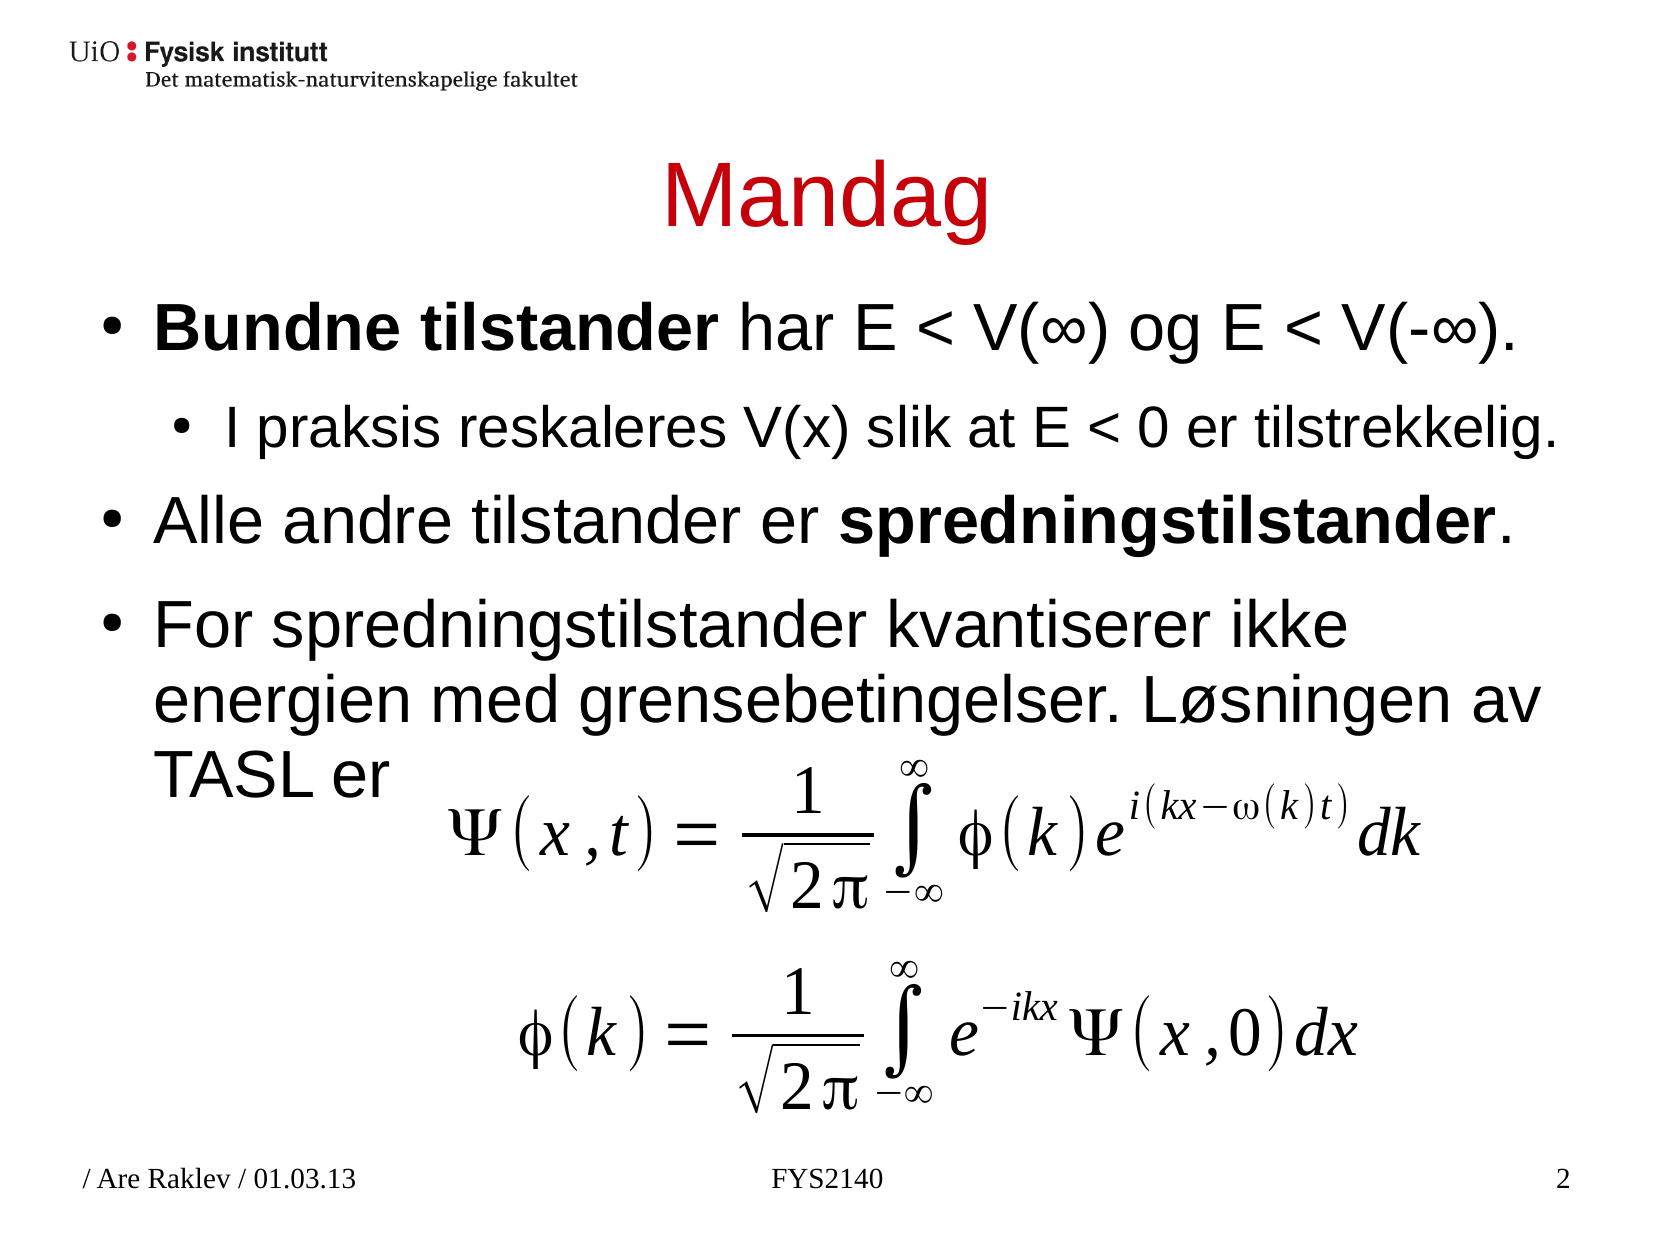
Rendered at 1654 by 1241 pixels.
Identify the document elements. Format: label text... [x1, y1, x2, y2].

chart [439, 752, 1434, 924]
list Bundne tilstander har E < V(∞) og E < V(-∞). I praksis reskaleres V(x) slik at E < 0 er tilstrekkelig. Alle andre tilstander er spredningstilstander. For spredningstilstander kvantiserer ikke energien med grensebetingelser. Løsningen av TASL er [82, 290, 1576, 1094]
picture [68, 37, 581, 93]
chart [510, 952, 1368, 1124]
title Mandag [82, 90, 1571, 290]
